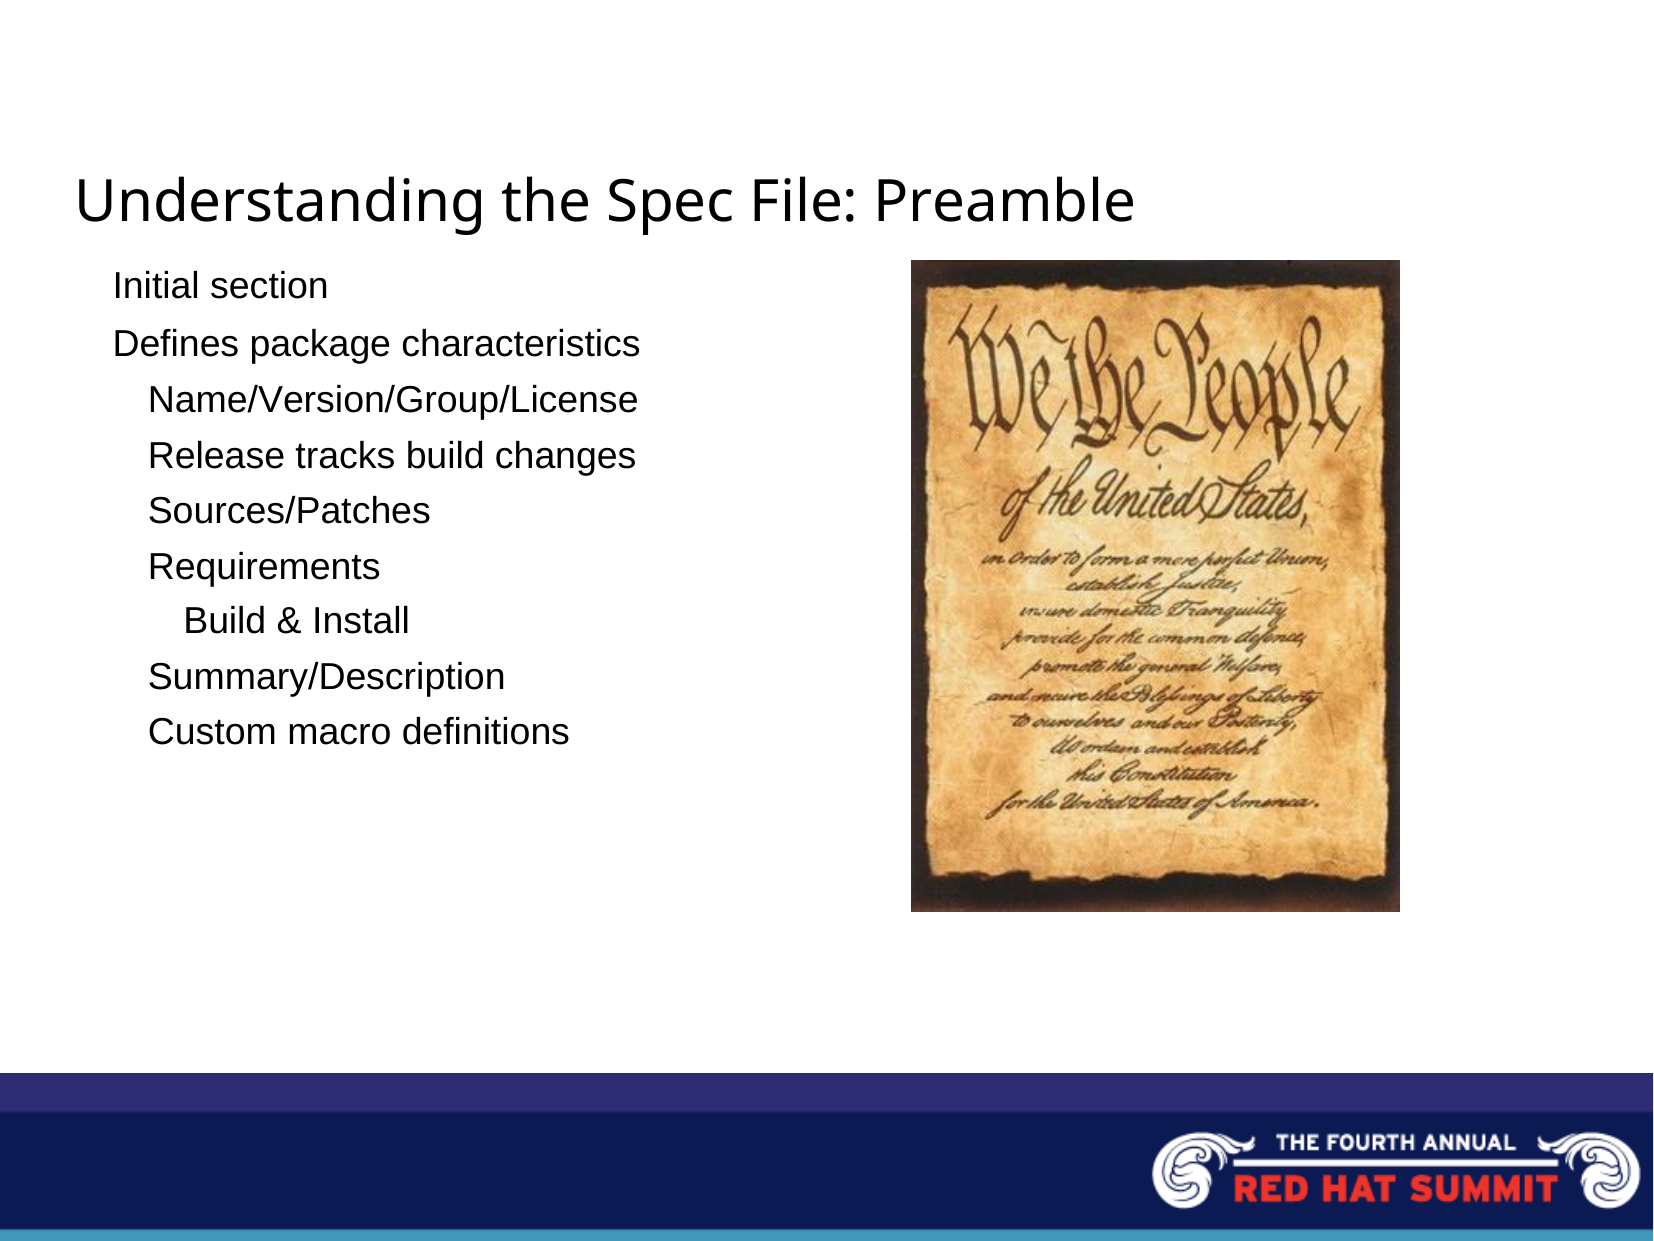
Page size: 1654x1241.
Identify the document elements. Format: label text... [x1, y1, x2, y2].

picture [0, 1073, 1654, 1241]
picture [911, 260, 1400, 912]
list Initial section Defines package characteristics Name/Version/Group/License Release tracks build changes Sources/Patches Requirements Build & Install Summary/Description Custom macro definitions [77, 264, 772, 1174]
title Understanding the Spec File: Preamble [74, 140, 1506, 259]
